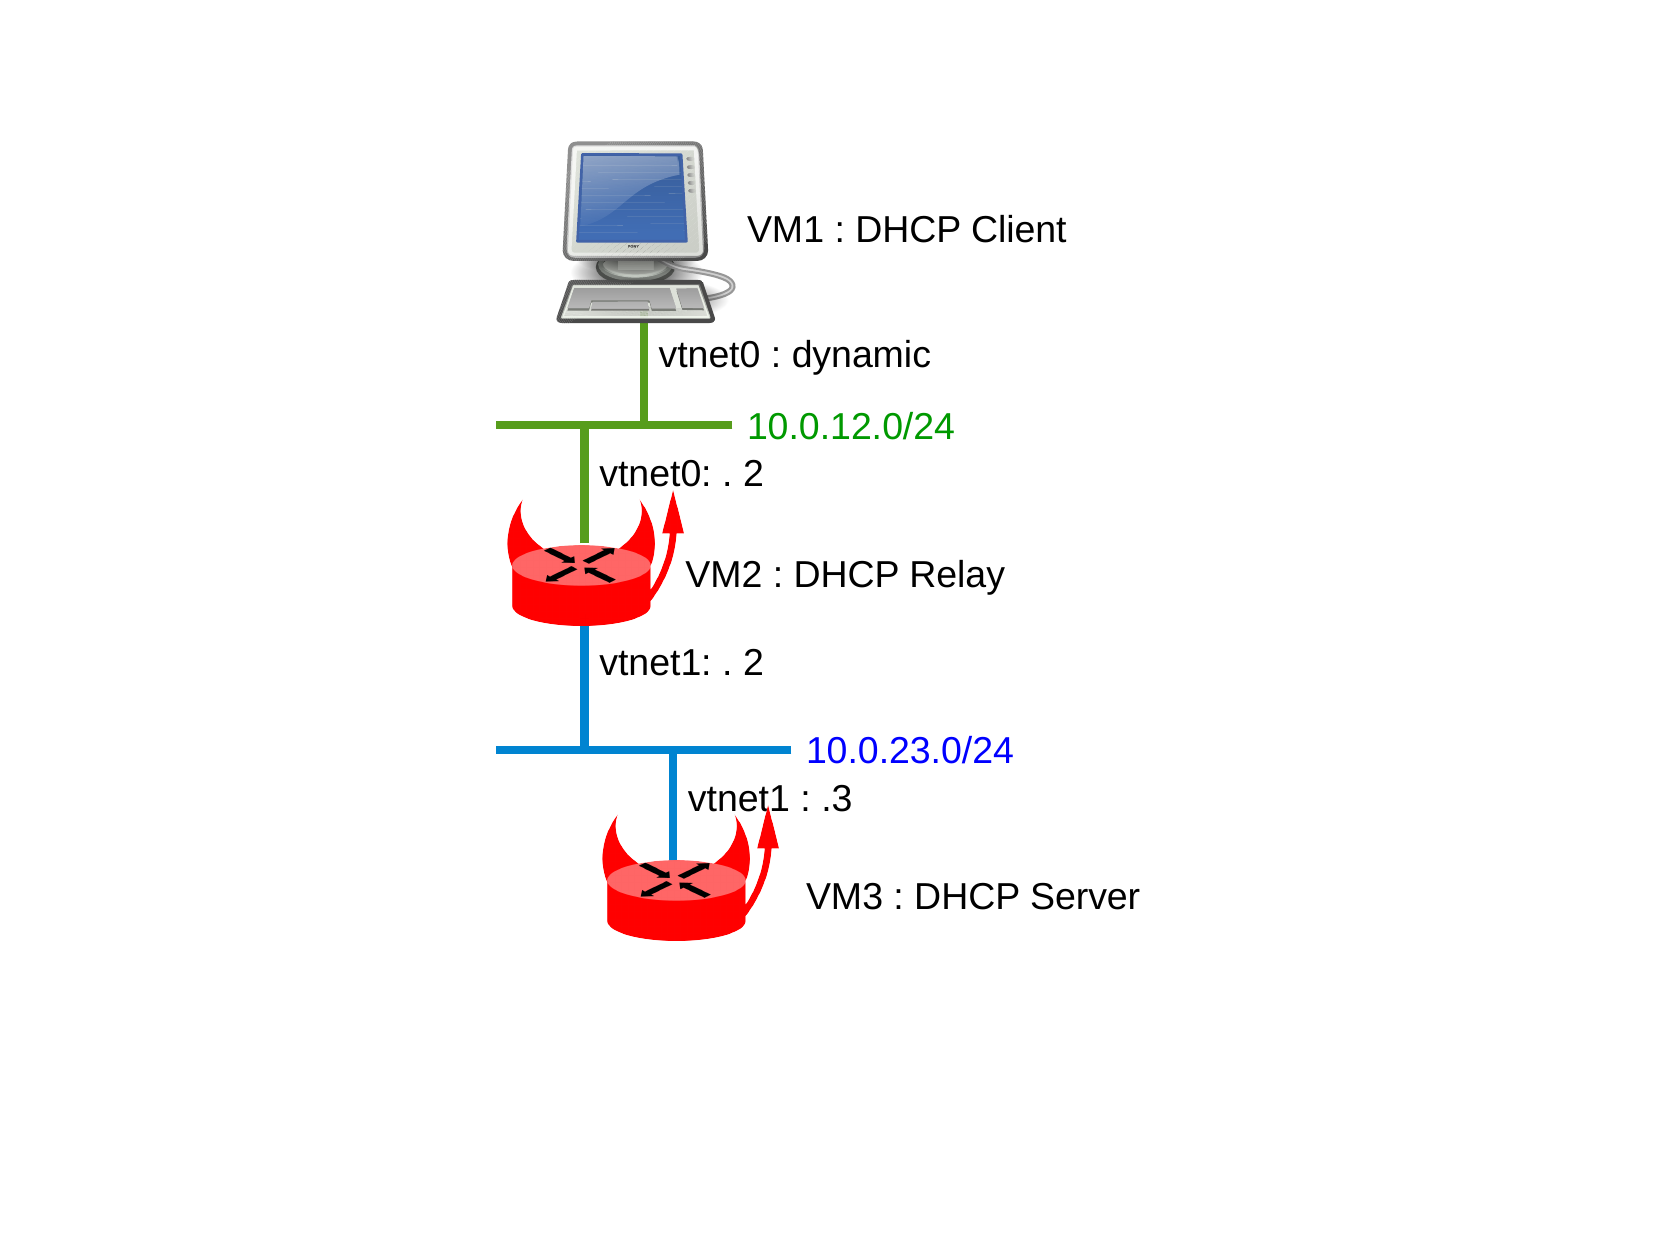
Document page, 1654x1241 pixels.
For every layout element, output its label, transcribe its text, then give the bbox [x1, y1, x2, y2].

text_box VM1 : DHCP Client [745, 200, 1087, 258]
text_box vtnet0 : dynamic [648, 326, 1146, 383]
picture [602, 803, 779, 941]
text_box vtnet1 : .3 [673, 769, 886, 839]
text_box vtnet0: . 2 [584, 445, 780, 520]
text_box 10.0.12.0/24 [732, 397, 981, 455]
text_box vtnet1: . 2 [584, 634, 780, 697]
text_box 10.0.23.0/24 [791, 722, 1040, 780]
picture [507, 488, 684, 626]
picture [542, 129, 745, 332]
text_box VM3 : DHCP Server [791, 868, 1176, 925]
text_box VM2 : DHCP Relay [684, 545, 1055, 603]
